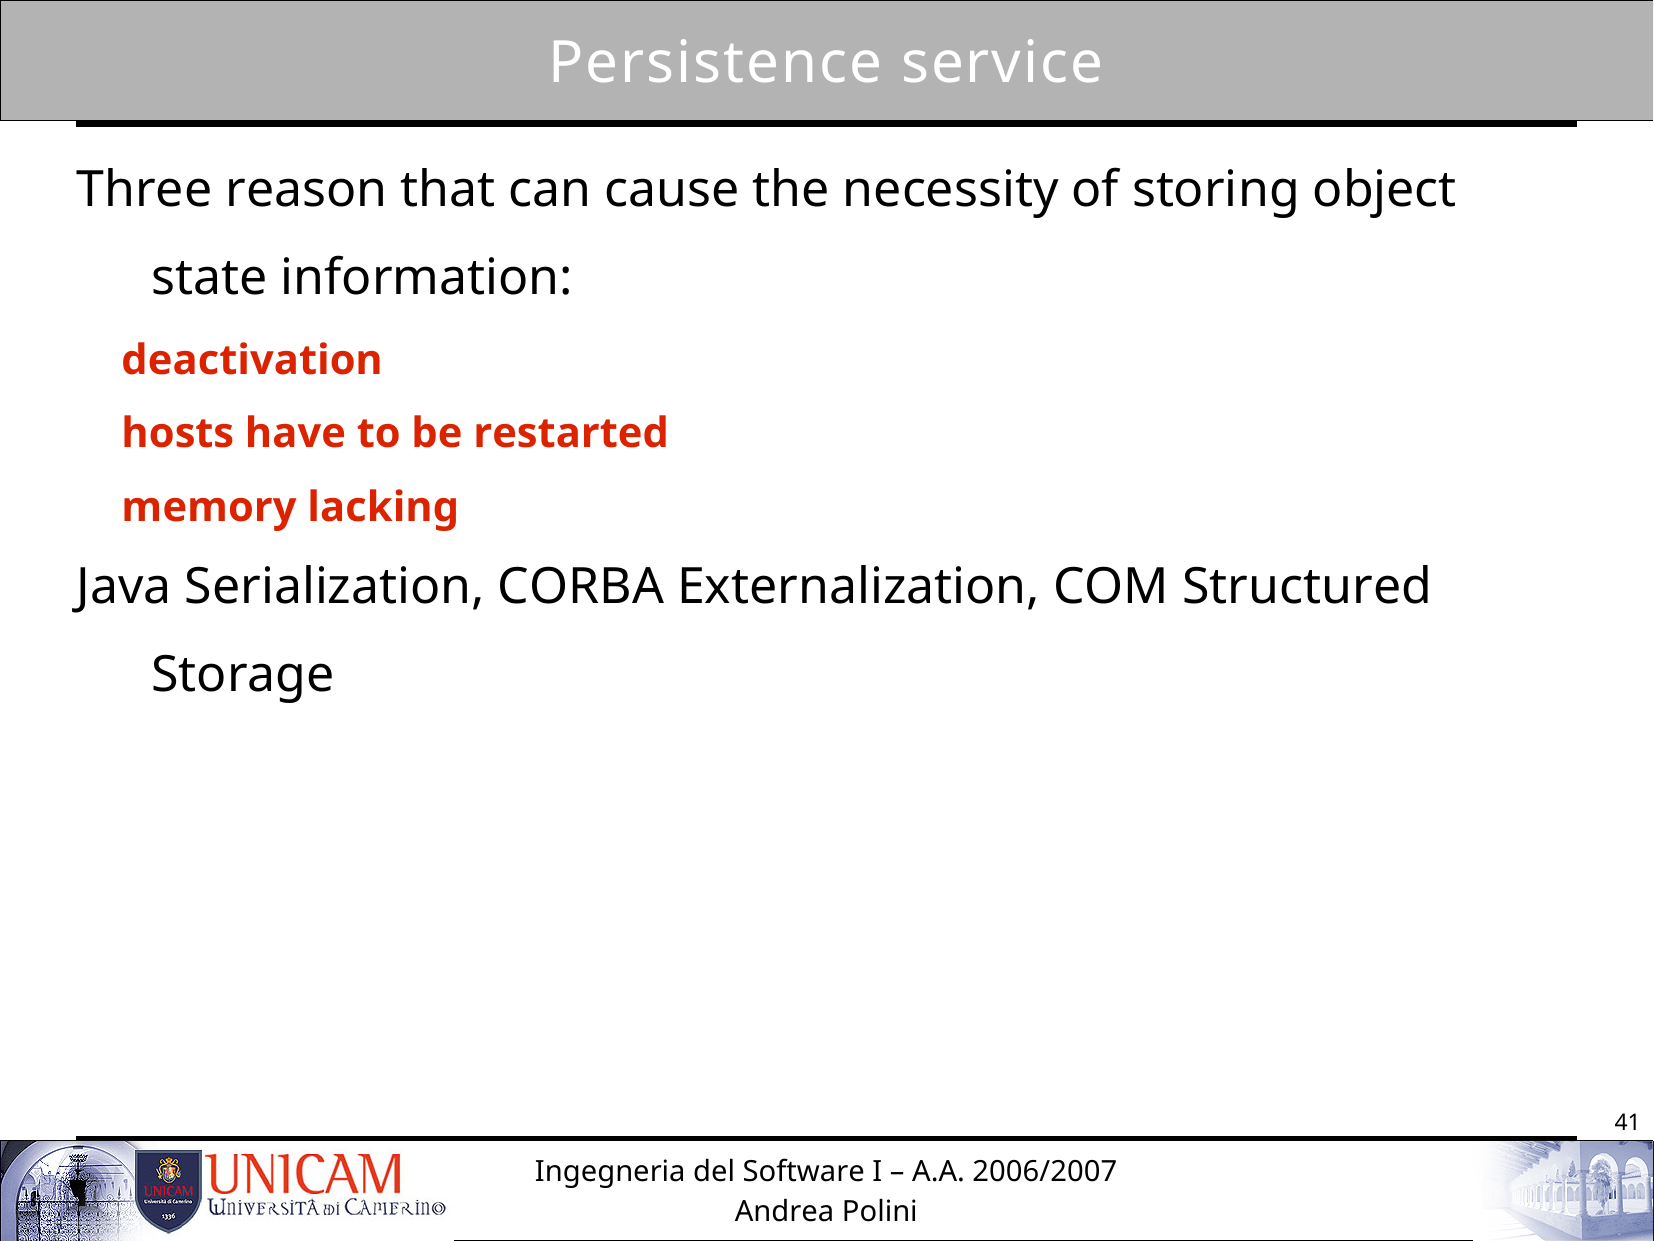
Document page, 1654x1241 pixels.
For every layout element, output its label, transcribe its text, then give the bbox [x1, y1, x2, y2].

title Persistence service [0, 0, 1653, 121]
picture [1473, 1141, 1654, 1241]
list Three reason that can cause the necessity of storing object state information: deactivation hosts have to be restarted memory lacking Java Serialization, CORBA Externalization, COM Structured Storage [76, 152, 1577, 675]
picture [0, 1141, 454, 1241]
